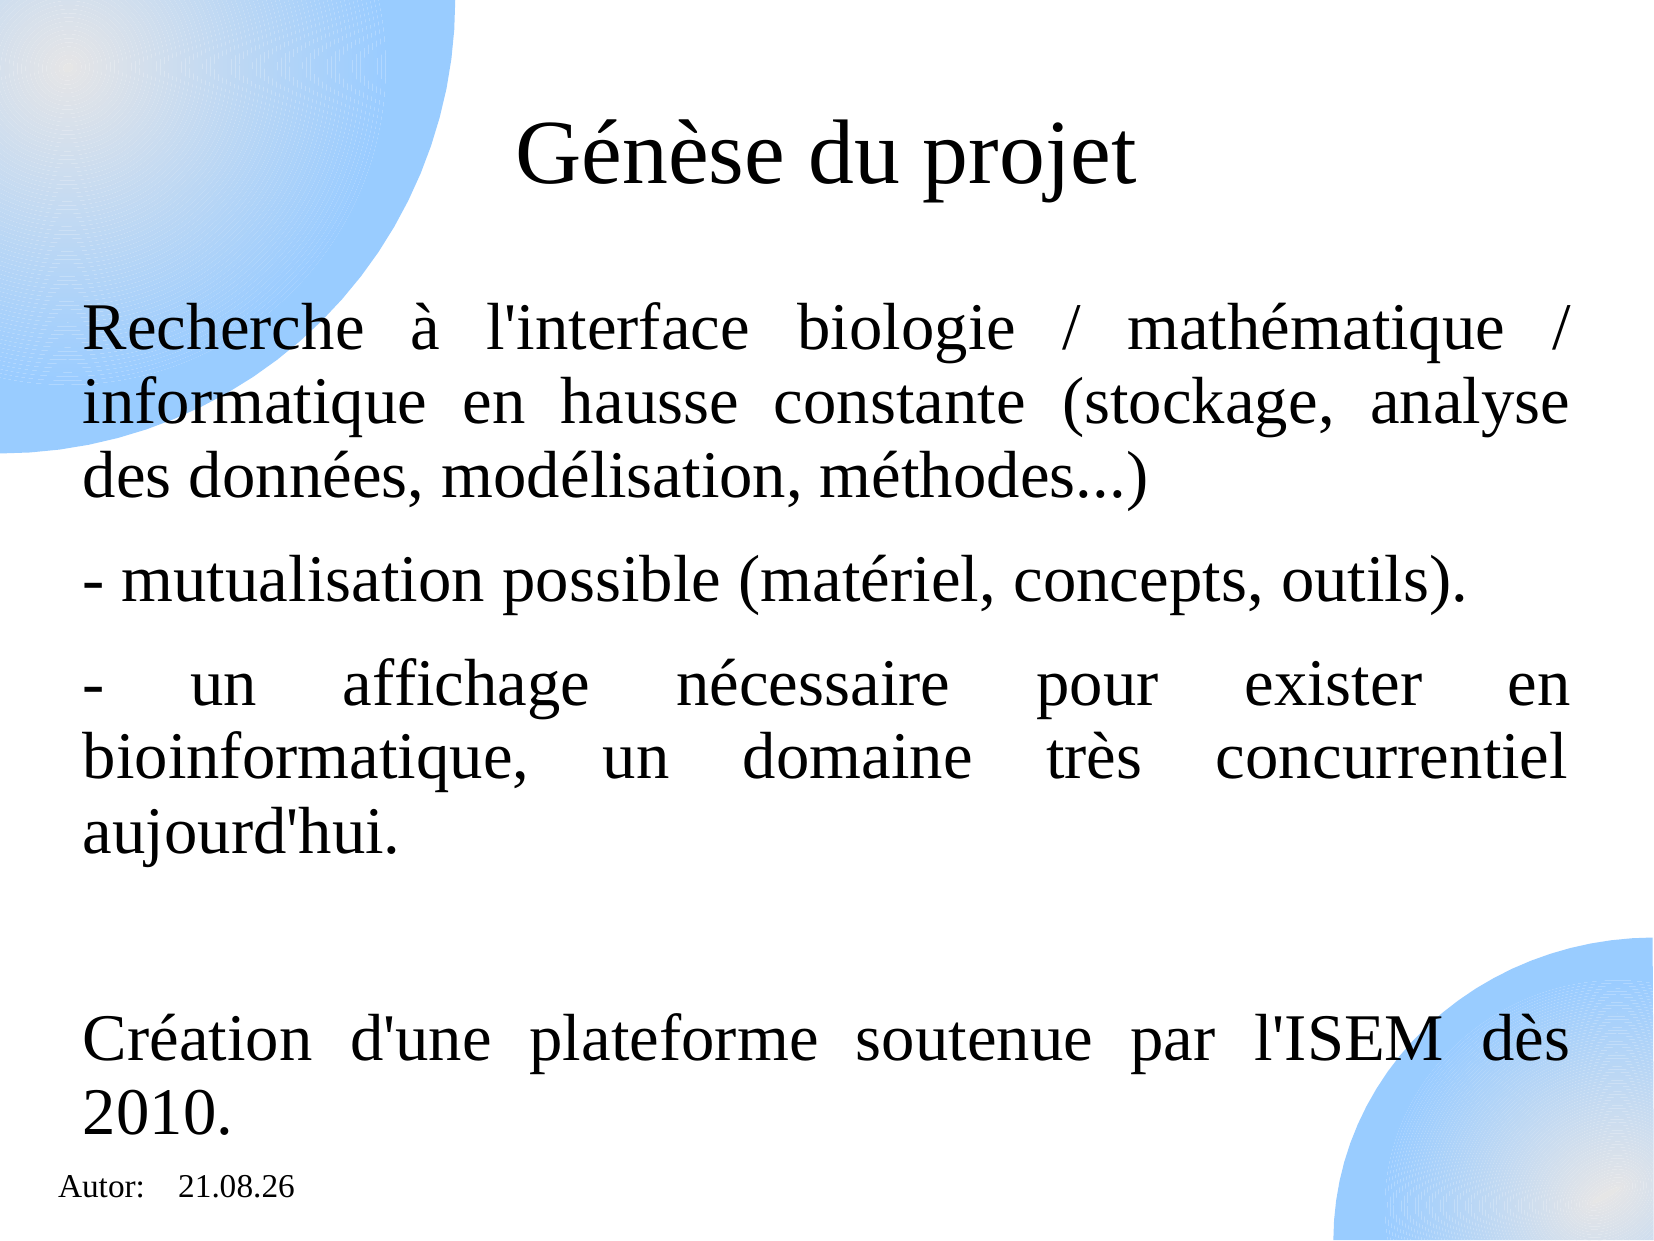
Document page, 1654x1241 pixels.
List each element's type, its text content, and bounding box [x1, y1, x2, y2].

title Génèse du projet [82, 49, 1571, 257]
list Recherche à l'interface biologie / mathématique / informatique en hausse constante (stockage, analyse des données, modélisation, méthodes...) - mutualisation possible (matériel, concepts, outils). - un affichage nécessaire pour exister en bioinformatique, un domaine très concurrentiel aujourd'hui. Création d'une plateforme soutenue par l'ISEM dès 2010. [82, 290, 1571, 1149]
